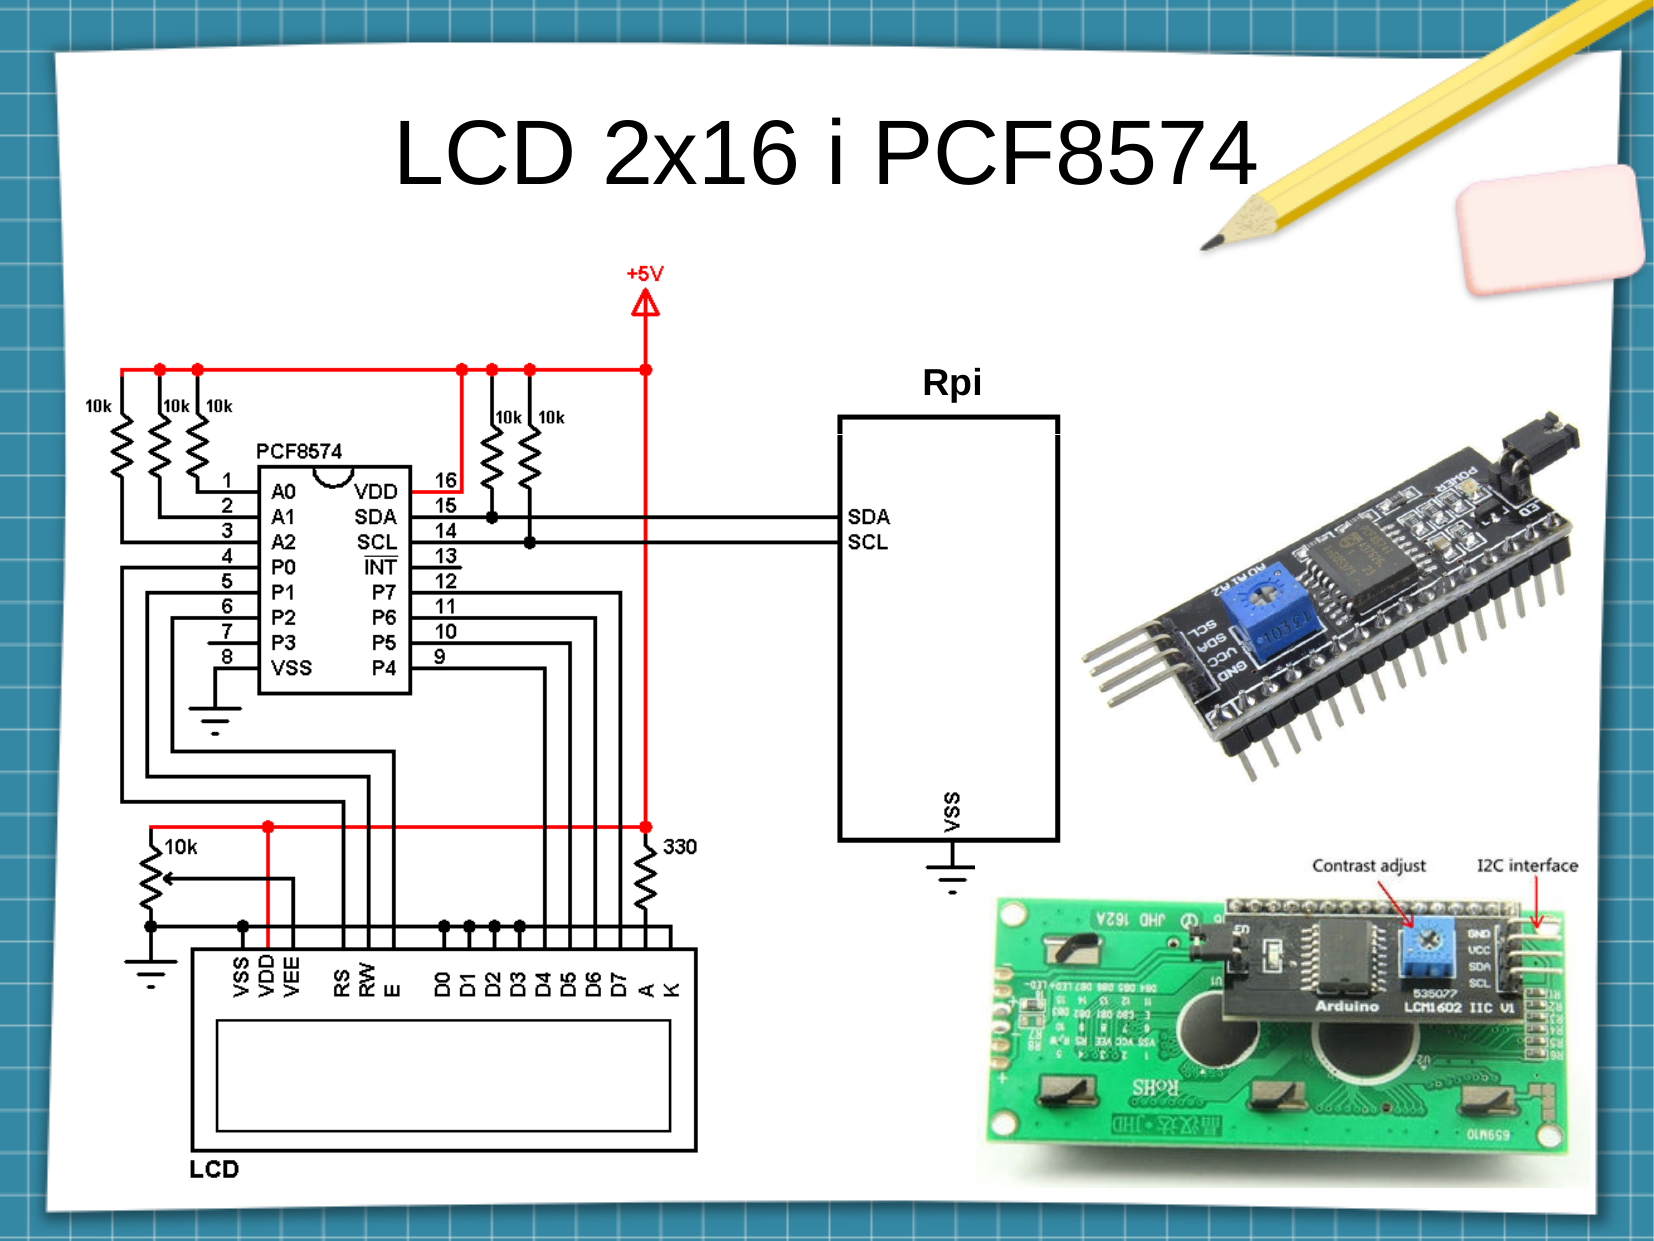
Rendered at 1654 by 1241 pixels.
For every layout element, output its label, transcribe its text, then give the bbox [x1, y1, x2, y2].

picture [0, 0, 1654, 1241]
title LCD 2x16 i PCF8574 [82, 49, 1571, 257]
text_box Rpi [795, 330, 1111, 435]
